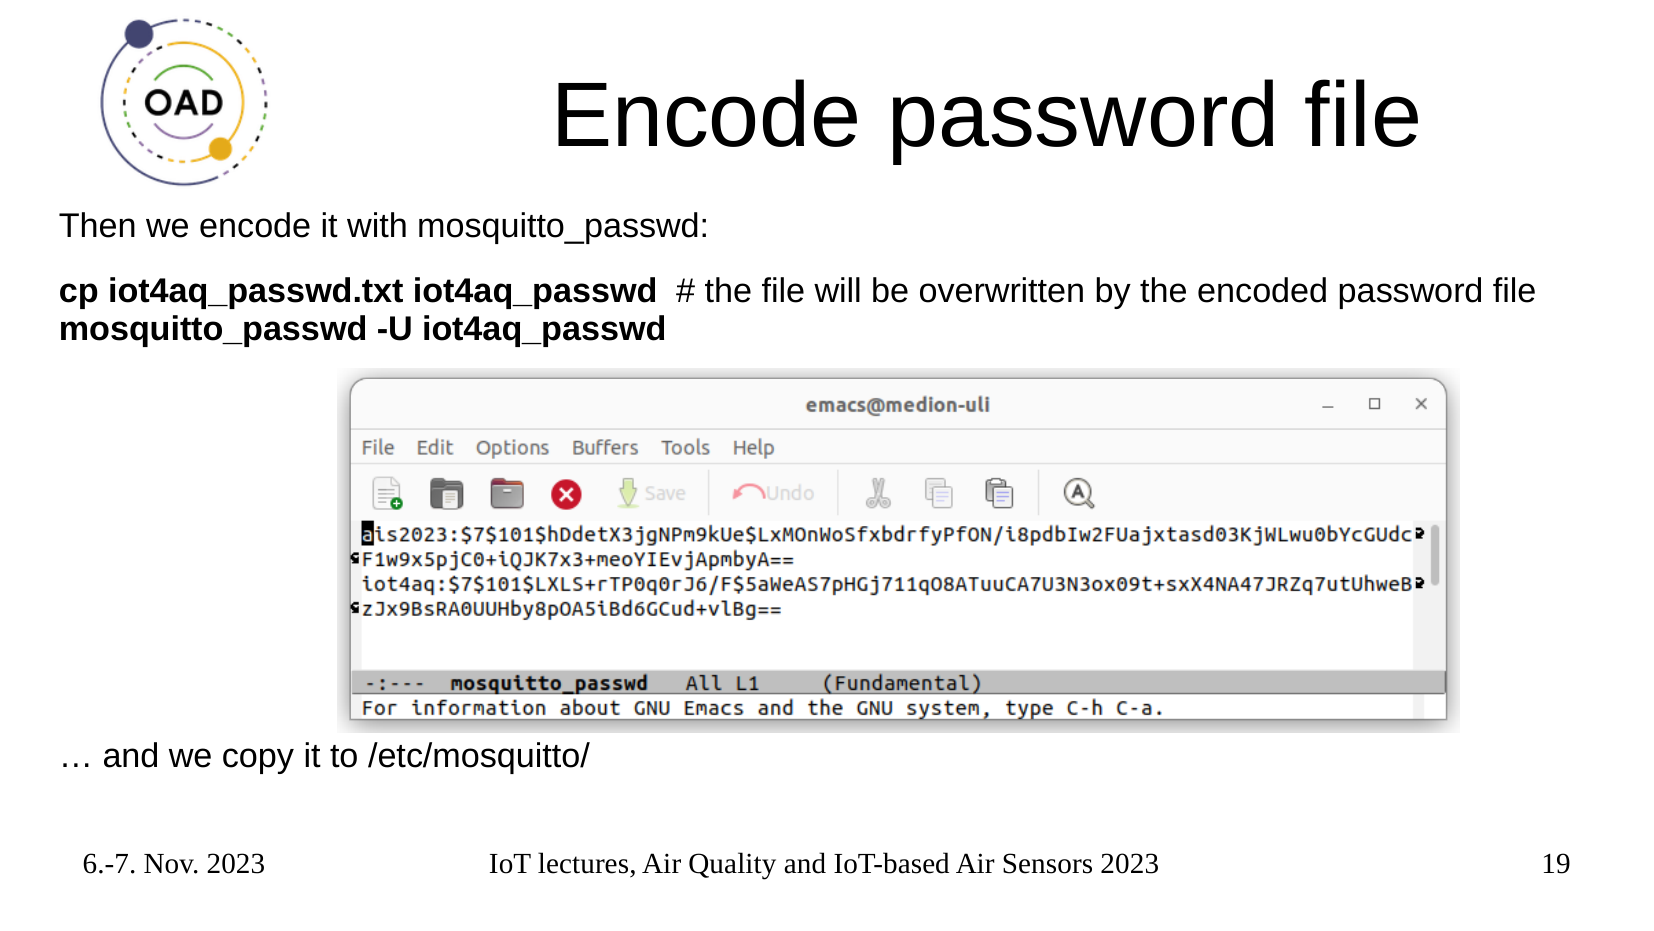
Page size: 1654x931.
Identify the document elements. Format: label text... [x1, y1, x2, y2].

picture [337, 368, 1460, 733]
list Then we encode it with mosquitto_passwd: cp iot4aq_passwd.txt iot4aq_passwd # the file will be overwritten by the encoded password file mosquitto_passwd -U iot4aq_passwd … and we copy it to /etc/mosquitto/ [59, 206, 1548, 787]
picture [59, 4, 303, 206]
title Encode password file [403, 37, 1571, 193]
